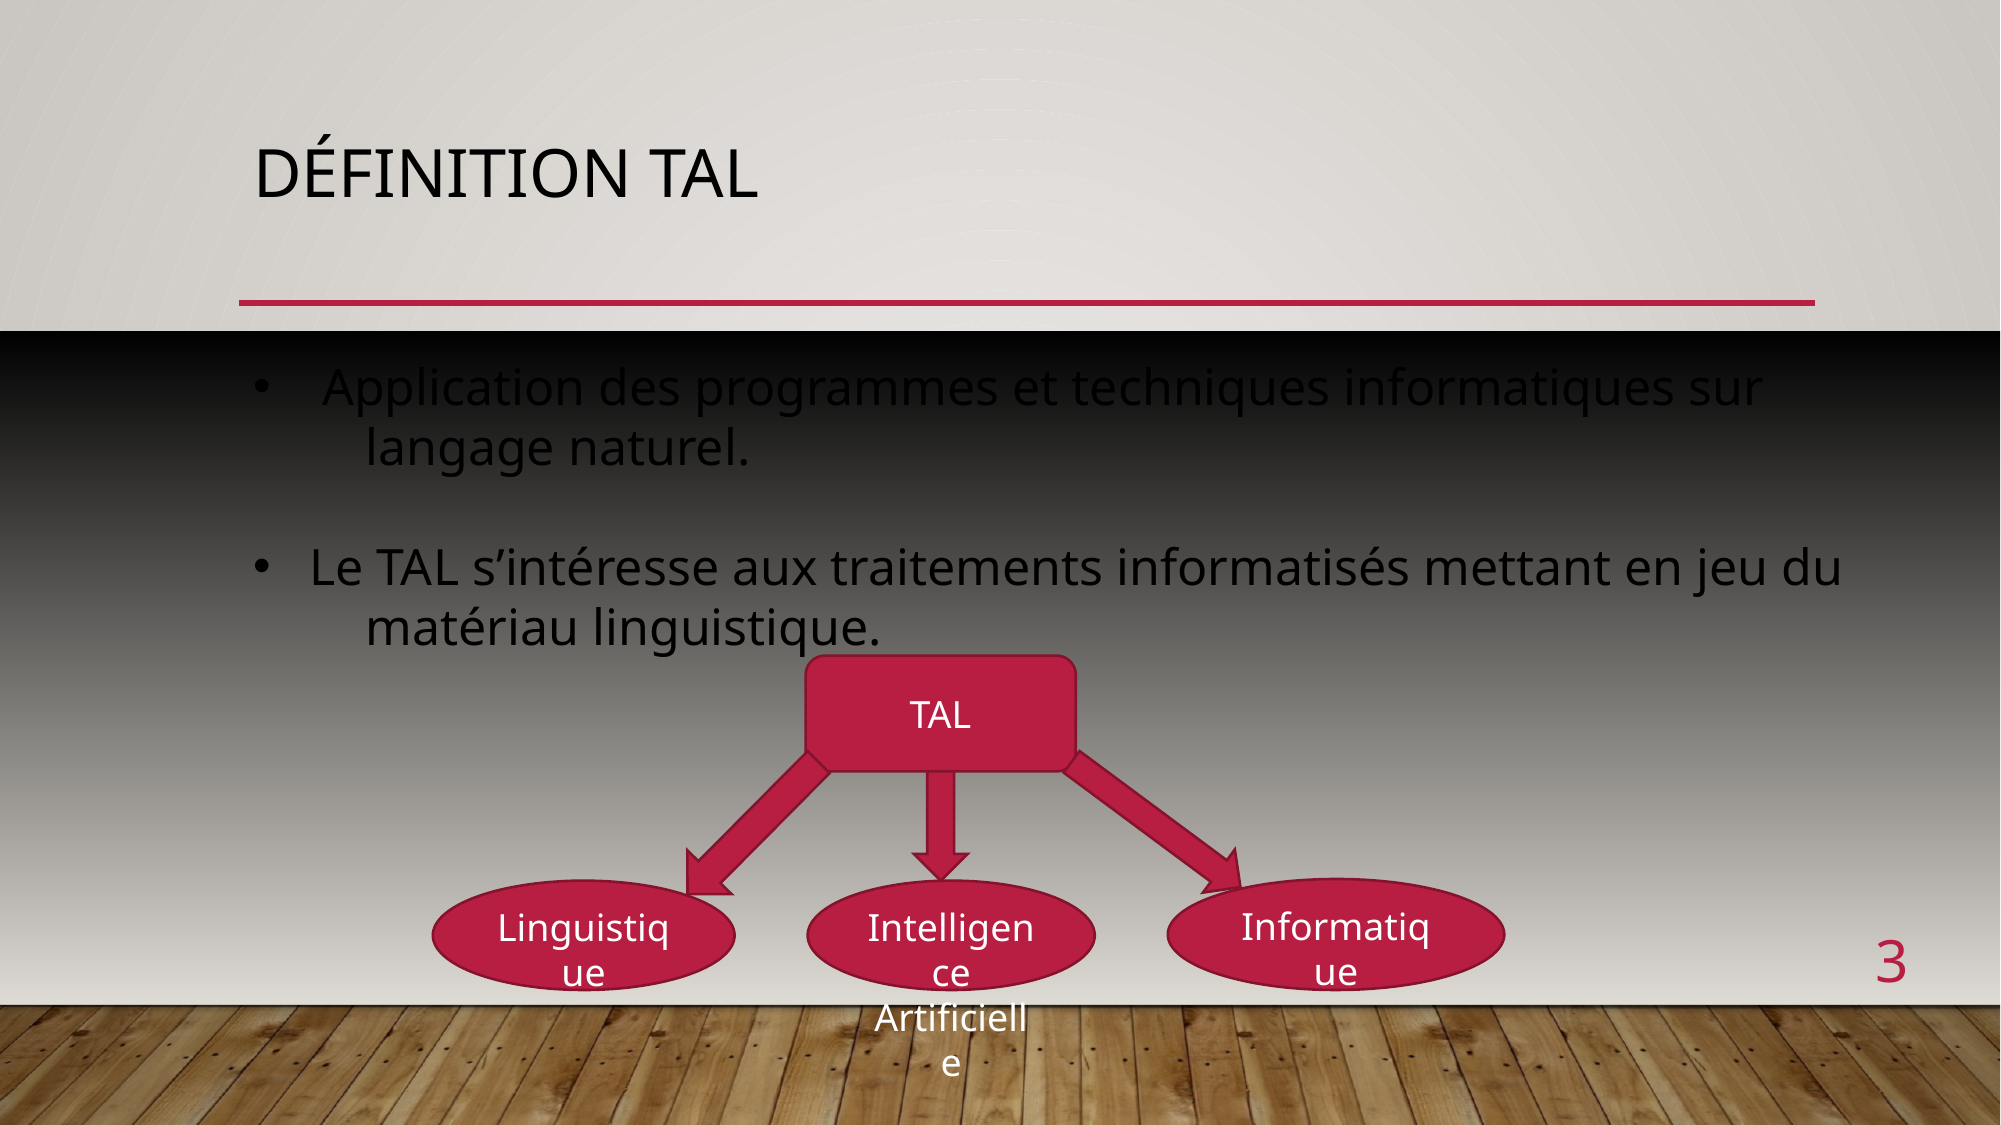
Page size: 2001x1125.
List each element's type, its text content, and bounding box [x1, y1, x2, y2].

text_box Intelligence Artificielle [807, 880, 1095, 991]
text_box [687, 751, 830, 895]
text_box TAL [805, 666, 1076, 772]
title Définition tal [238, 131, 1814, 305]
text_box Linguistique [432, 880, 735, 991]
text_box [1063, 751, 1241, 893]
text_box [1860, 916, 1994, 999]
text_box Application des programmes et techniques informatiques sur langage naturel. Le TAL s’intéresse aux traitements informatisés mettant en jeu du matériau linguistique. [238, 347, 1861, 666]
text_box Informatique [1167, 878, 1505, 991]
text_box [913, 771, 968, 881]
